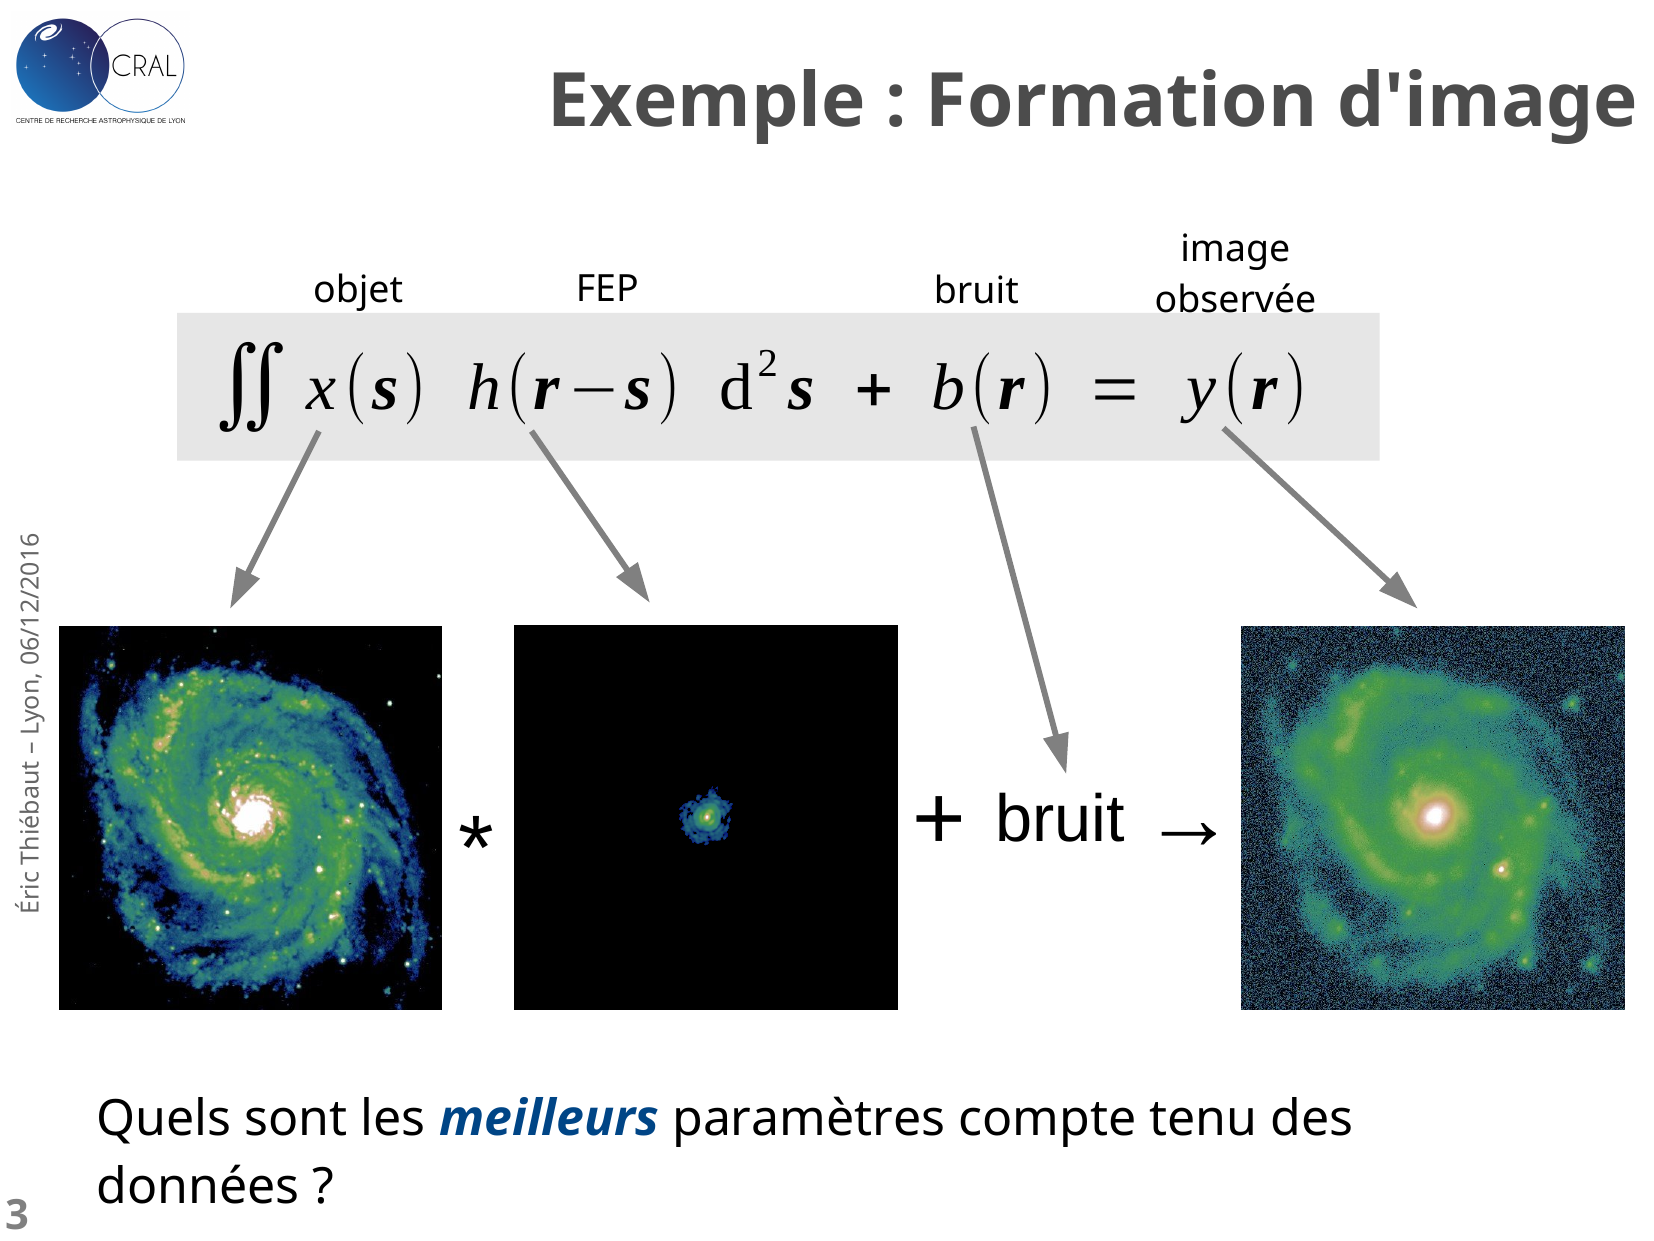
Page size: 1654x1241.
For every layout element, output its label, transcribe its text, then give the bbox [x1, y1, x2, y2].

text_box → [1128, 759, 1250, 877]
chart [202, 337, 1315, 437]
text_box Quels sont les meilleurs paramètres compte tenu des données ? [81, 1074, 1602, 1146]
picture [1241, 626, 1625, 1010]
text_box [308, 437, 547, 461]
text_box FEP [561, 253, 656, 312]
text_box [177, 312, 1380, 461]
text_box * [443, 788, 510, 907]
picture [11, 11, 190, 130]
text_box image observée [1139, 214, 1327, 314]
picture [514, 625, 898, 1010]
text_box + [898, 759, 982, 877]
text_box [540, 437, 979, 461]
text_box bruit [980, 773, 1141, 863]
text_box [980, 437, 1253, 461]
picture [59, 626, 442, 1010]
title Exemple : Formation d'image [284, 0, 1640, 194]
text_box bruit [919, 256, 1032, 314]
text_box objet [298, 254, 418, 312]
